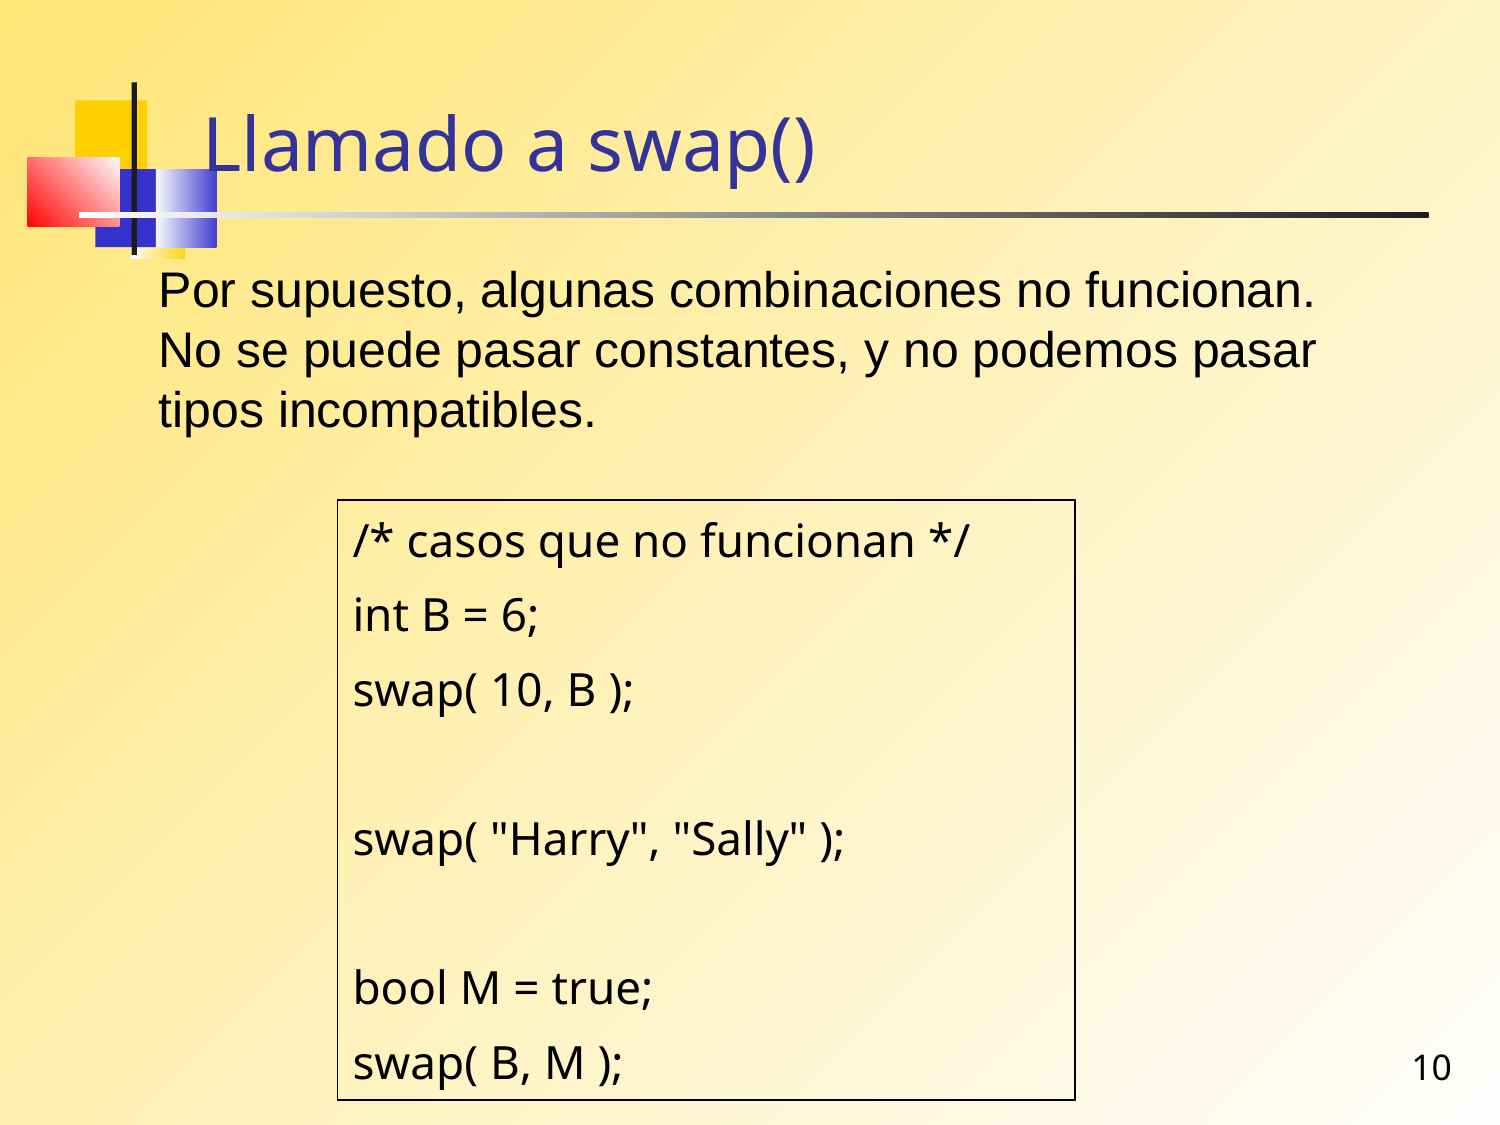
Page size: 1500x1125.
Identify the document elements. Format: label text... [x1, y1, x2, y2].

list /* casos que no funcionan */ int B = 6; swap( 10, B ); swap( "Harry", "Sally" ); bool M = true; swap( B, M ); [337, 499, 1075, 1063]
text_box Por supuesto, algunas combinaciones no funcionan. No se puede pasar constantes, y no podemos pasar tipos incompatibles. [124, 249, 1363, 446]
title Llamado a swap()‏ [187, 37, 1466, 201]
